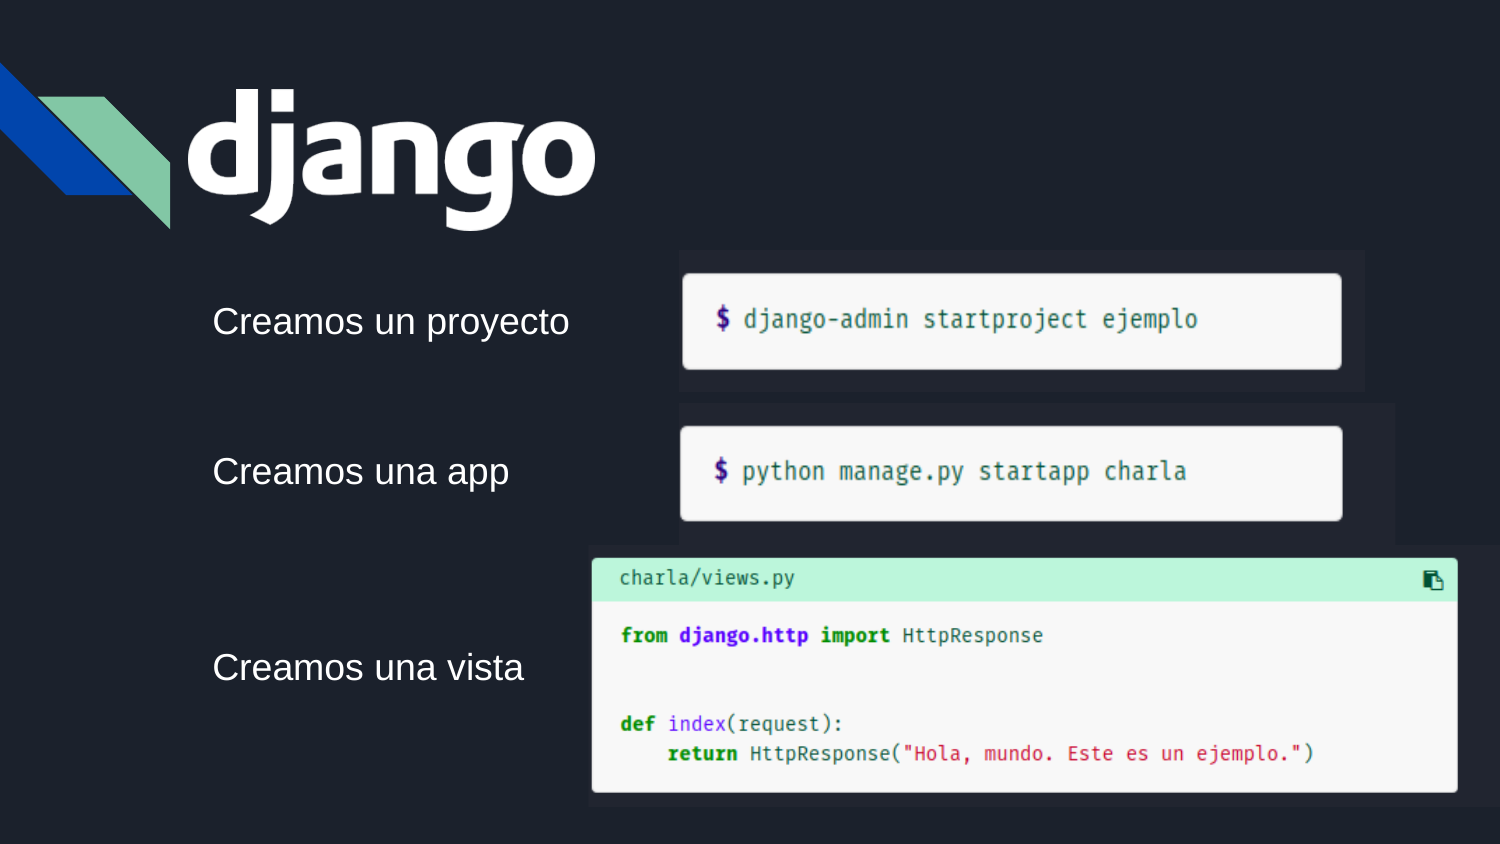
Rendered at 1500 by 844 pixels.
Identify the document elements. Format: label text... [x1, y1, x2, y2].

list Creamos una app [197, 431, 678, 527]
list Creamos una vista [197, 628, 588, 724]
picture [188, 89, 595, 231]
picture [678, 250, 1365, 392]
list Creamos un proyecto [197, 281, 678, 361]
picture [588, 403, 1500, 807]
